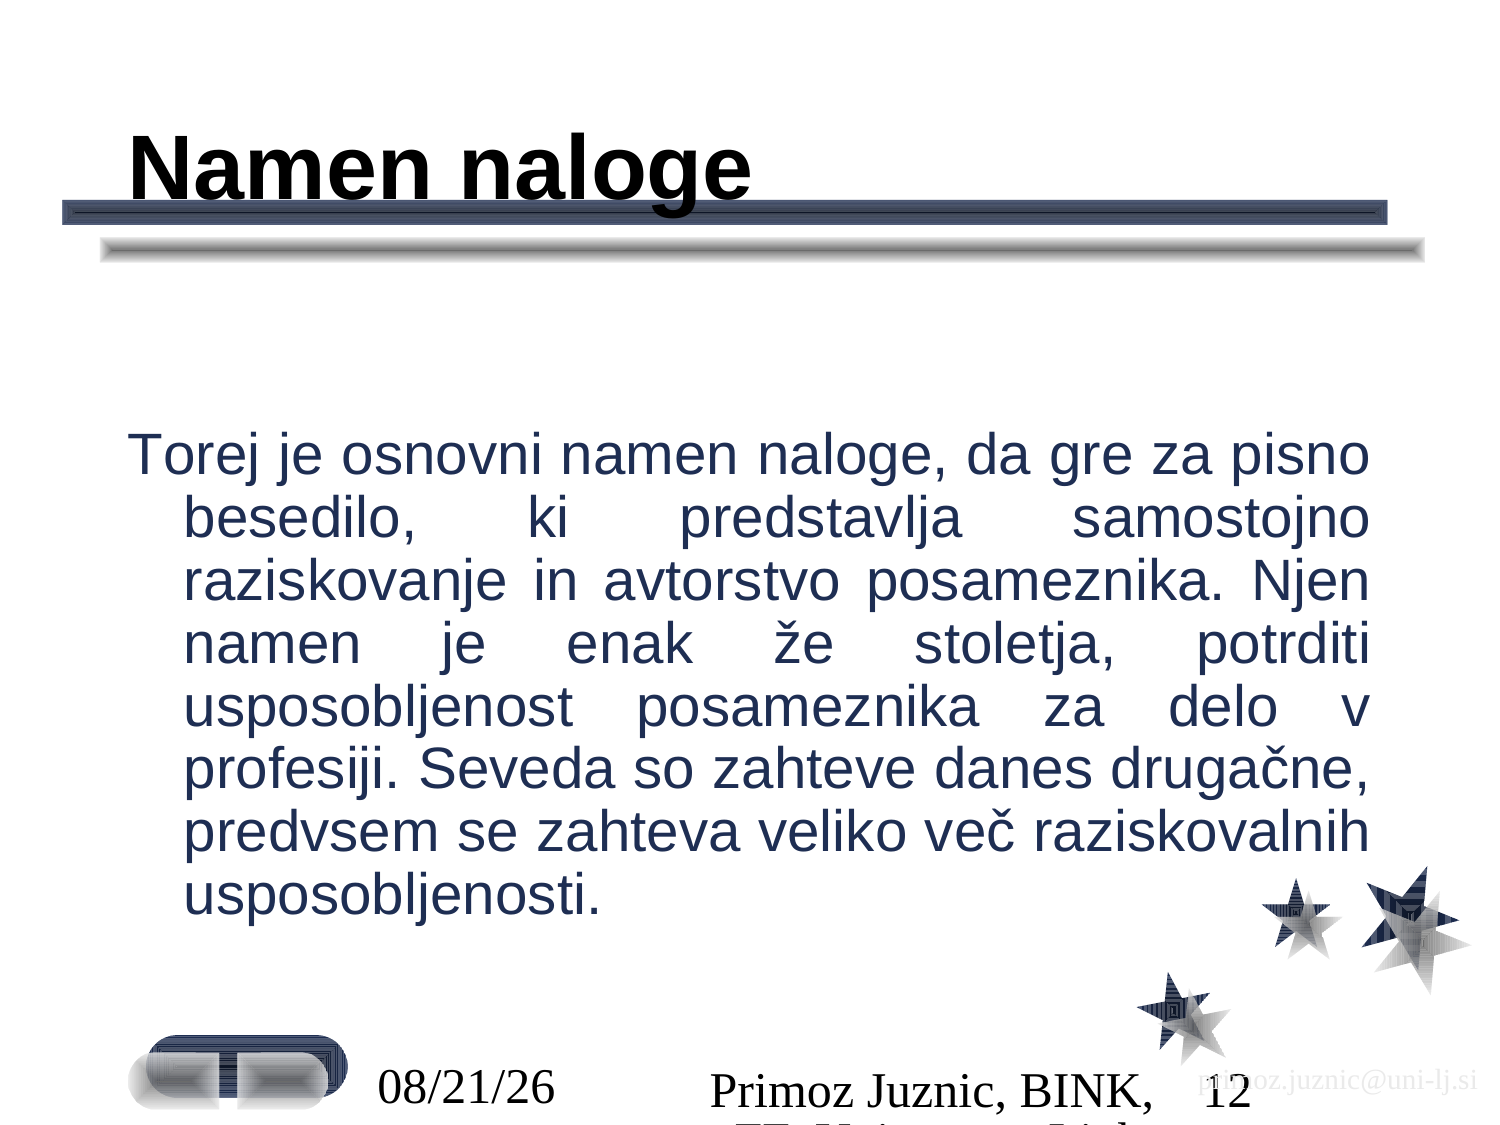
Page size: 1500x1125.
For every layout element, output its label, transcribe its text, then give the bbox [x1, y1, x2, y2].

list Torej je osnovni namen naloge, da gre za pisno besedilo, ki predstavlja samostojno raziskovanje in avtorstvo posameznika. Njen namen je enak že stoletja, potrditi usposobljenost posameznika za delo v profesiji. Seveda so zahteve danes drugačne, predvsem se zahteva veliko več raziskovalnih usposobljenosti. [112, 312, 1388, 988]
title Namen naloge [112, 37, 1388, 225]
